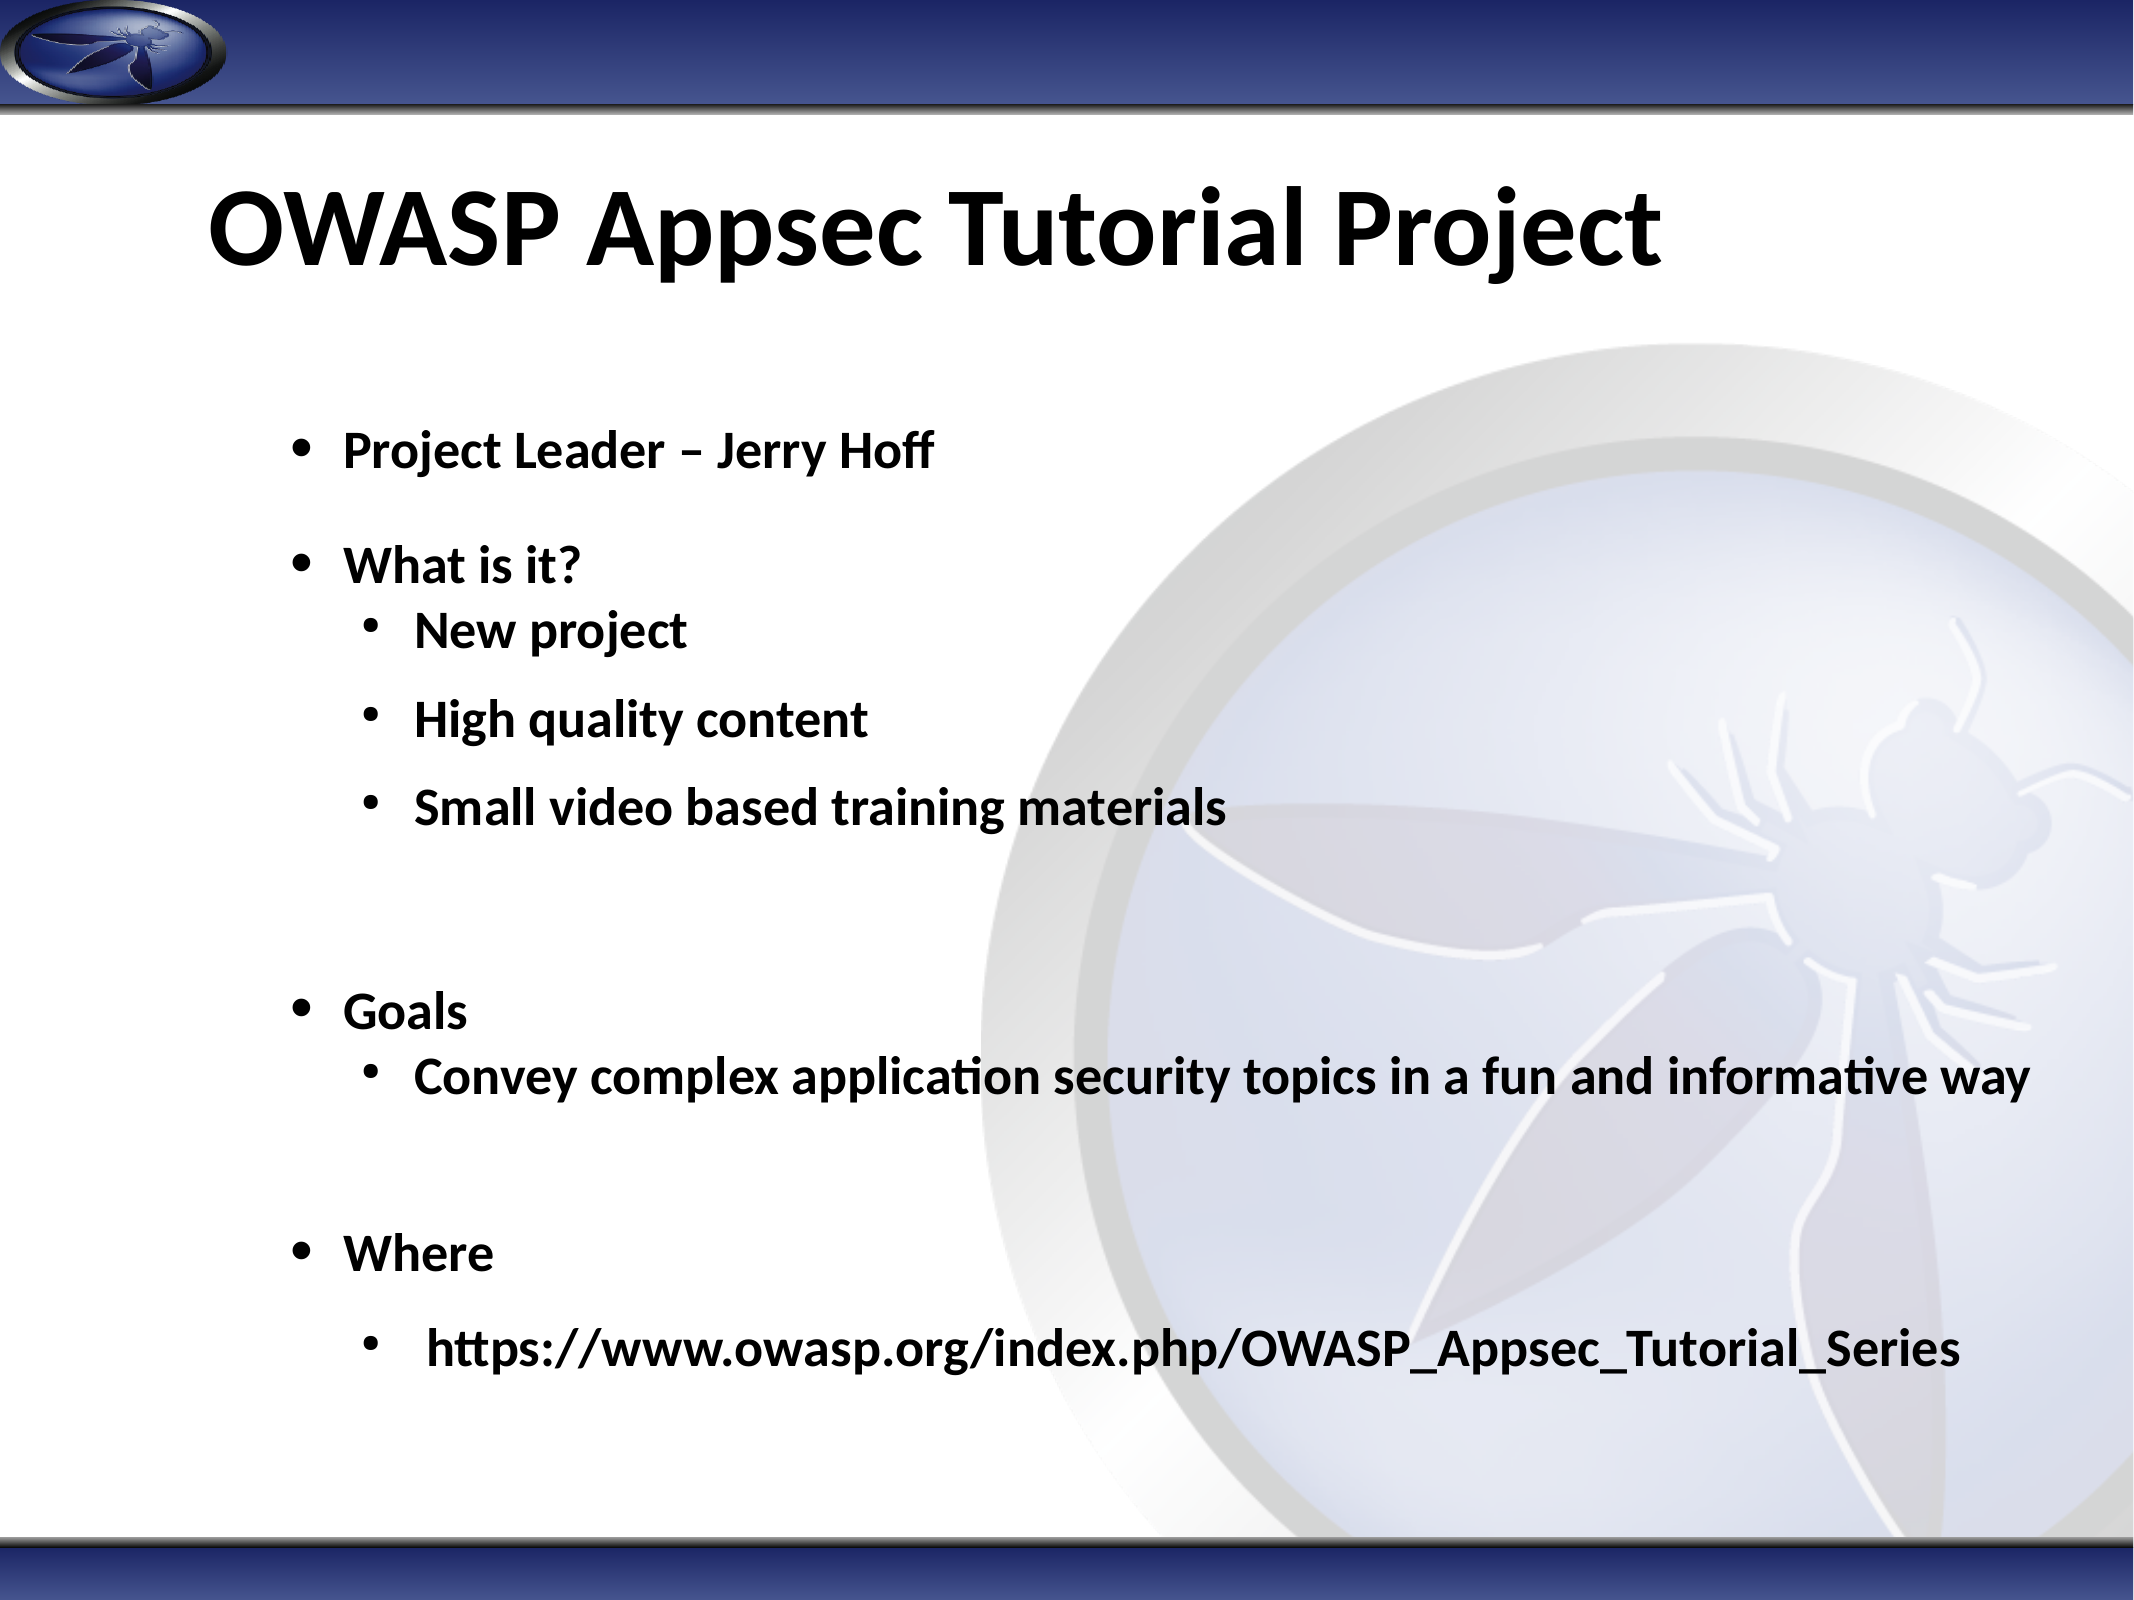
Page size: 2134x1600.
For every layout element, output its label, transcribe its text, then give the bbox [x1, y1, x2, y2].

title OWASP Appsec Tutorial Project [208, 125, 1925, 350]
picture [0, 0, 228, 104]
picture [981, 339, 2134, 1600]
list Project Leader – Jerry Hoff What is it? New project High quality content Small video based training materials Goals Convey complex application security topics in a fun and informative way Where https://www.owasp.org/index.php/OWASP_Appsec_Tutorial_Series [213, 407, 2067, 1447]
